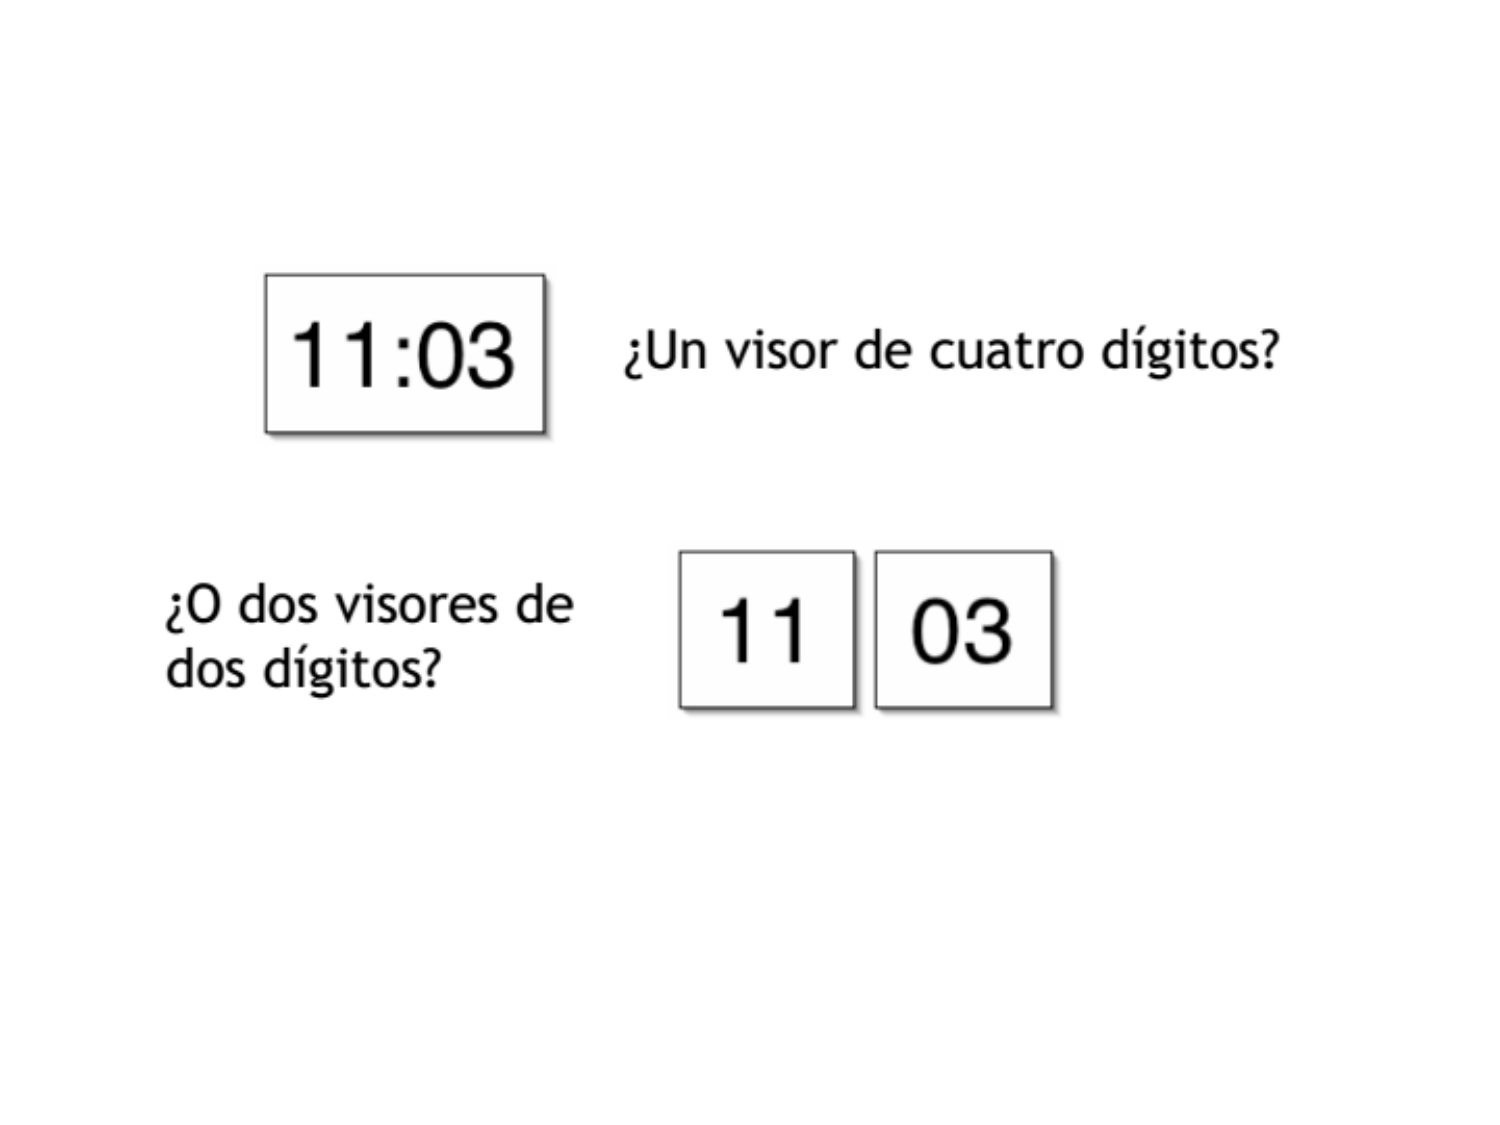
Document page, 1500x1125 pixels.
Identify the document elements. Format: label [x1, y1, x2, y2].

picture [112, 196, 1313, 823]
